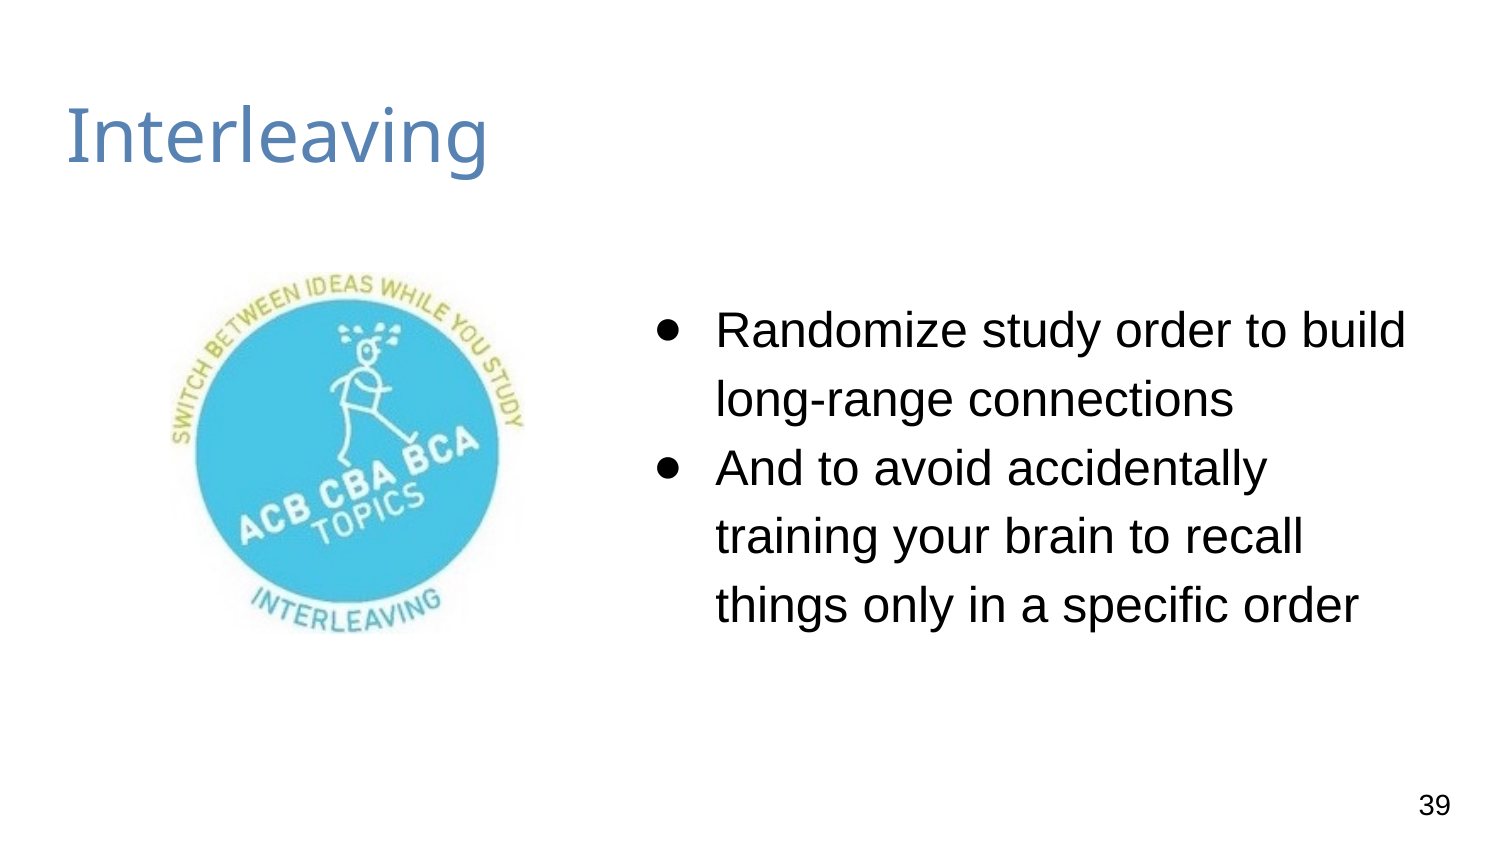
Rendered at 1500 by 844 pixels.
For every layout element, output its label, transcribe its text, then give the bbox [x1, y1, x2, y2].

title Interleaving [51, 72, 1449, 189]
picture [170, 272, 525, 634]
list Randomize study order to build long-range connections And to avoid accidentally training your brain to recall things only in a specific order [625, 273, 1423, 652]
